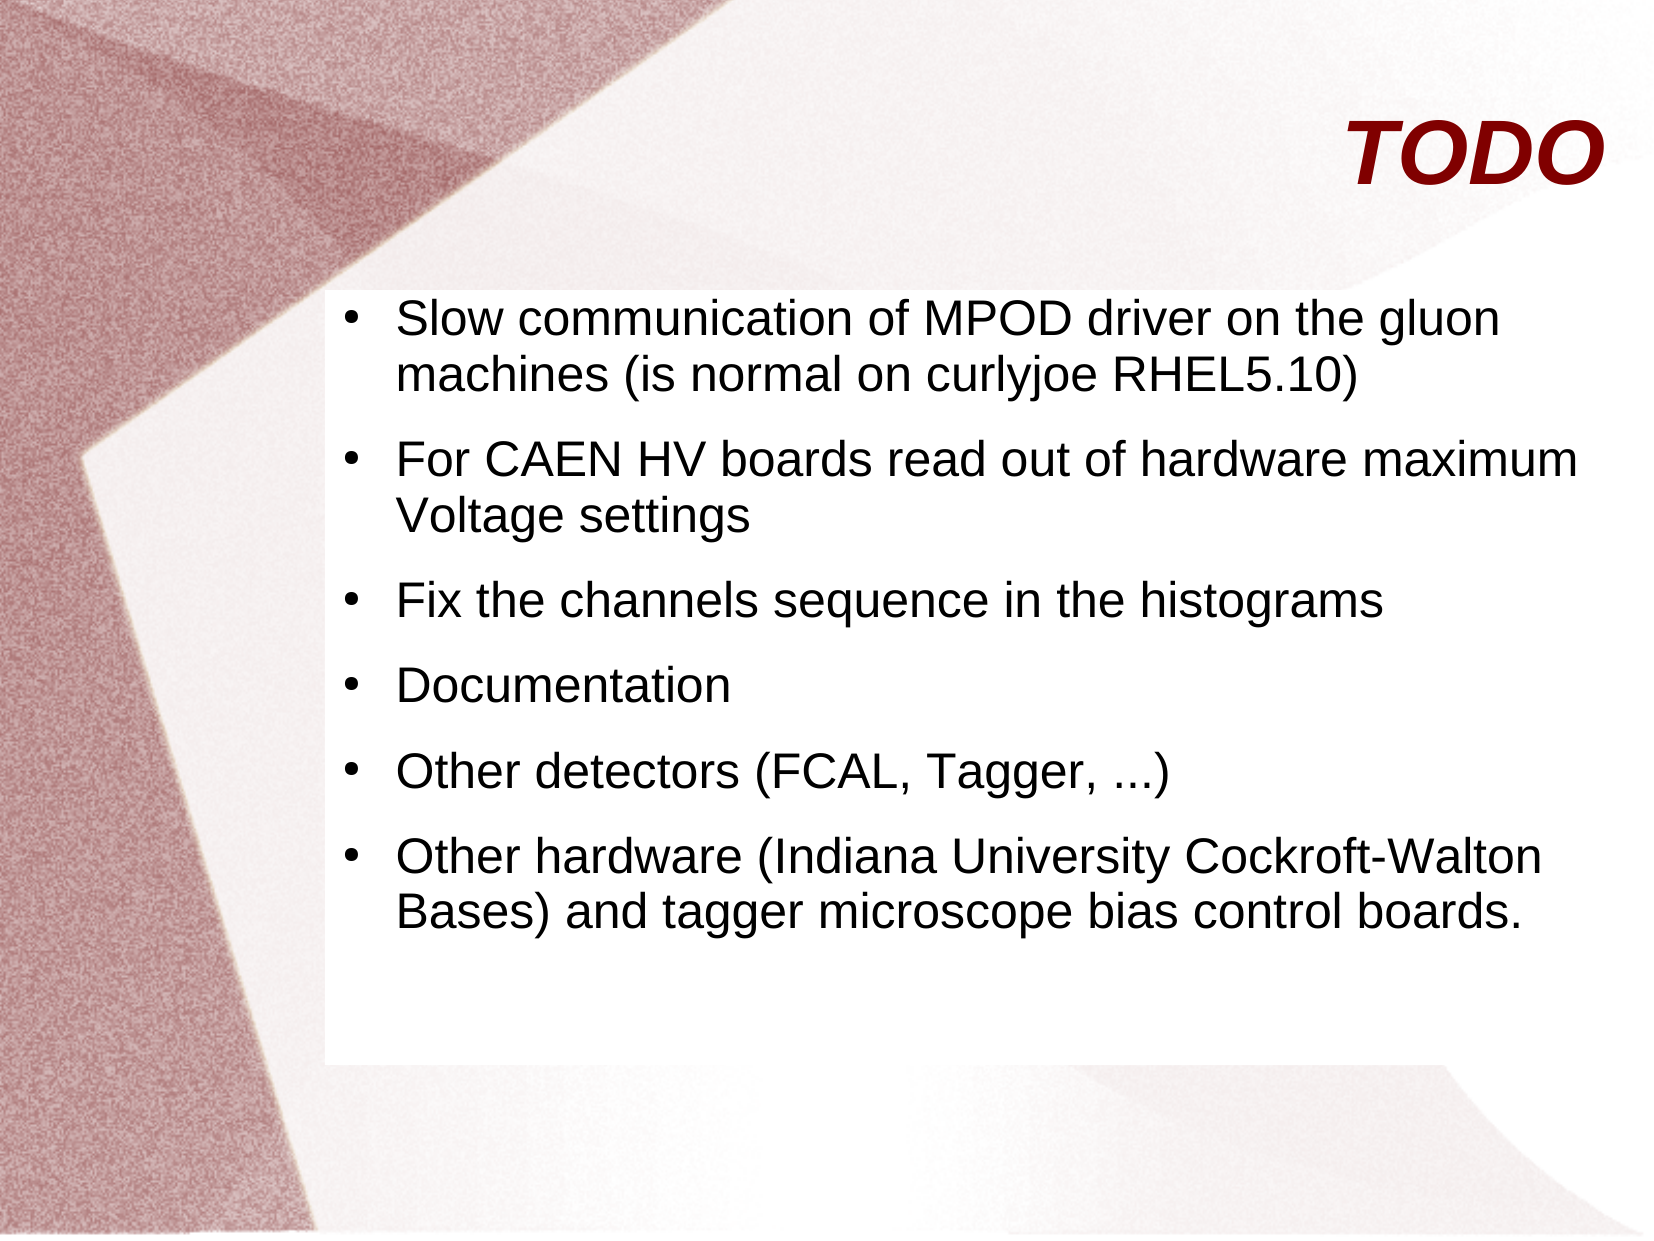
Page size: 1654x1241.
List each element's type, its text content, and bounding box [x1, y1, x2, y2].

list Slow communication of MPOD driver on the gluon machines (is normal on curlyjoe RHEL5.10) For CAEN HV boards read out of hardware maximum Voltage settings Fix the channels sequence in the histograms Documentation Other detectors (FCAL, Tagger, ...) Other hardware (Indiana University Cockroft-Walton Bases) and tagger microscope bias control boards. [324, 290, 1601, 1066]
picture [0, 0, 1654, 1241]
title TODO [596, 49, 1607, 257]
